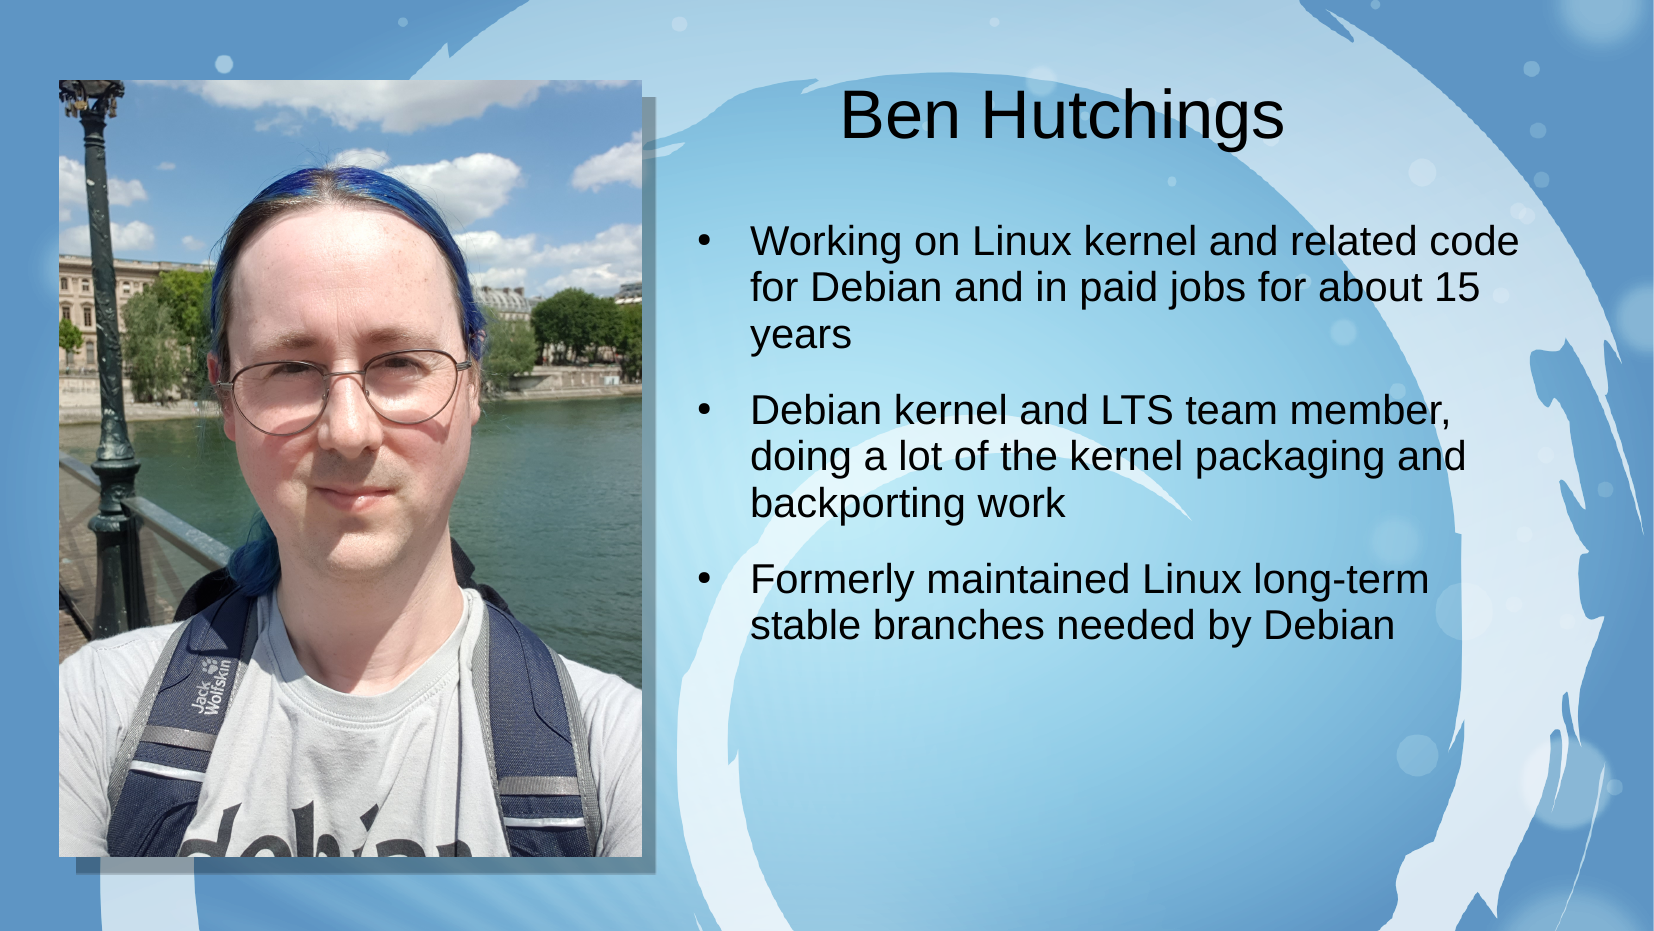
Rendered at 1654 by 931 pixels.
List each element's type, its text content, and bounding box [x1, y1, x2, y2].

picture [0, 0, 1654, 931]
list Working on Linux kernel and related code for Debian and in paid jobs for about 15 years Debian kernel and LTS team member, doing a lot of the kernel packaging and backporting work Formerly maintained Linux long-term stable branches needed by Debian [679, 217, 1536, 832]
title Ben Hutchings [590, 37, 1536, 193]
